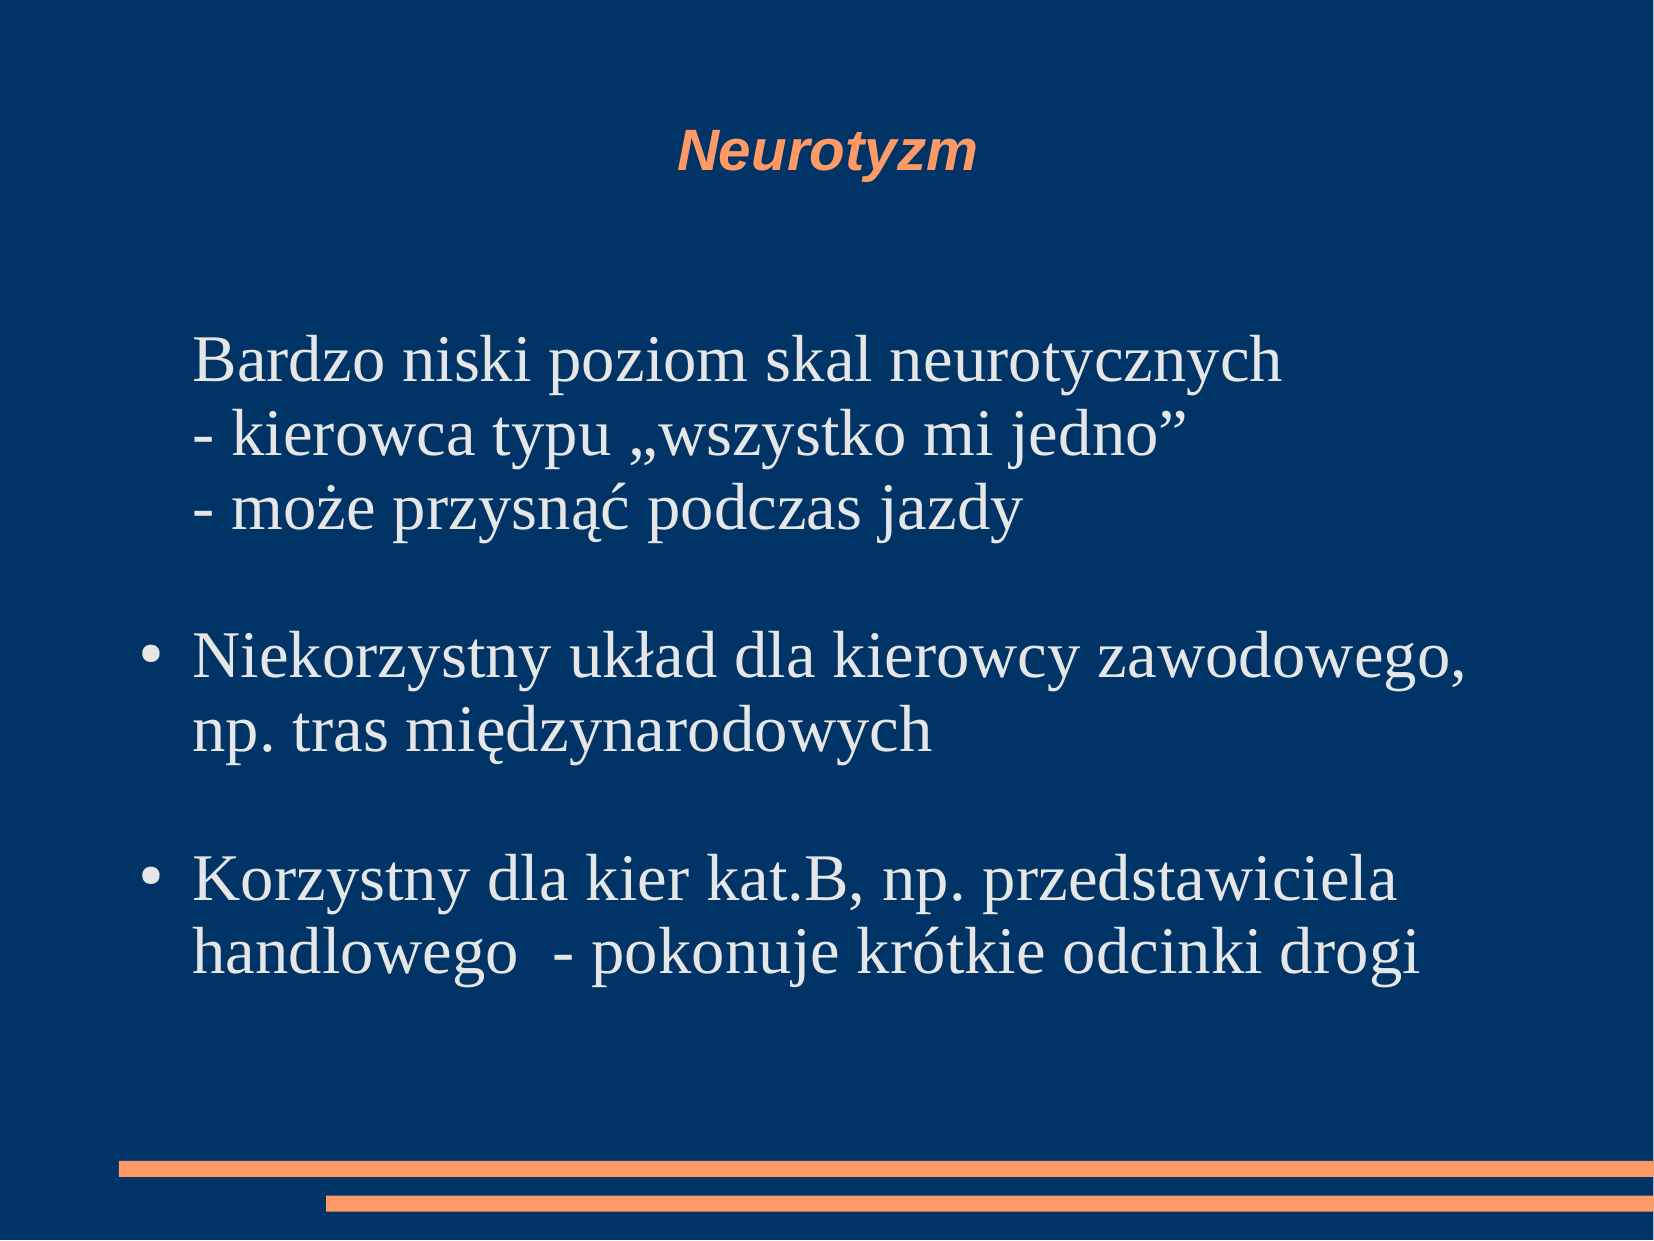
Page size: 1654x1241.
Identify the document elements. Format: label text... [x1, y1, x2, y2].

list Bardzo niski poziom skal neurotycznych - kierowca typu „wszystko mi jedno” - może przysnąć podczas jazdy Niekorzystny układ dla kierowcy zawodowego, np. tras międzynarodowych Korzystny dla kier kat.B, np. przedstawiciela handlowego - pokonuje krótkie odcinki drogi [121, 322, 1561, 1132]
title Neurotyzm [121, 46, 1534, 254]
